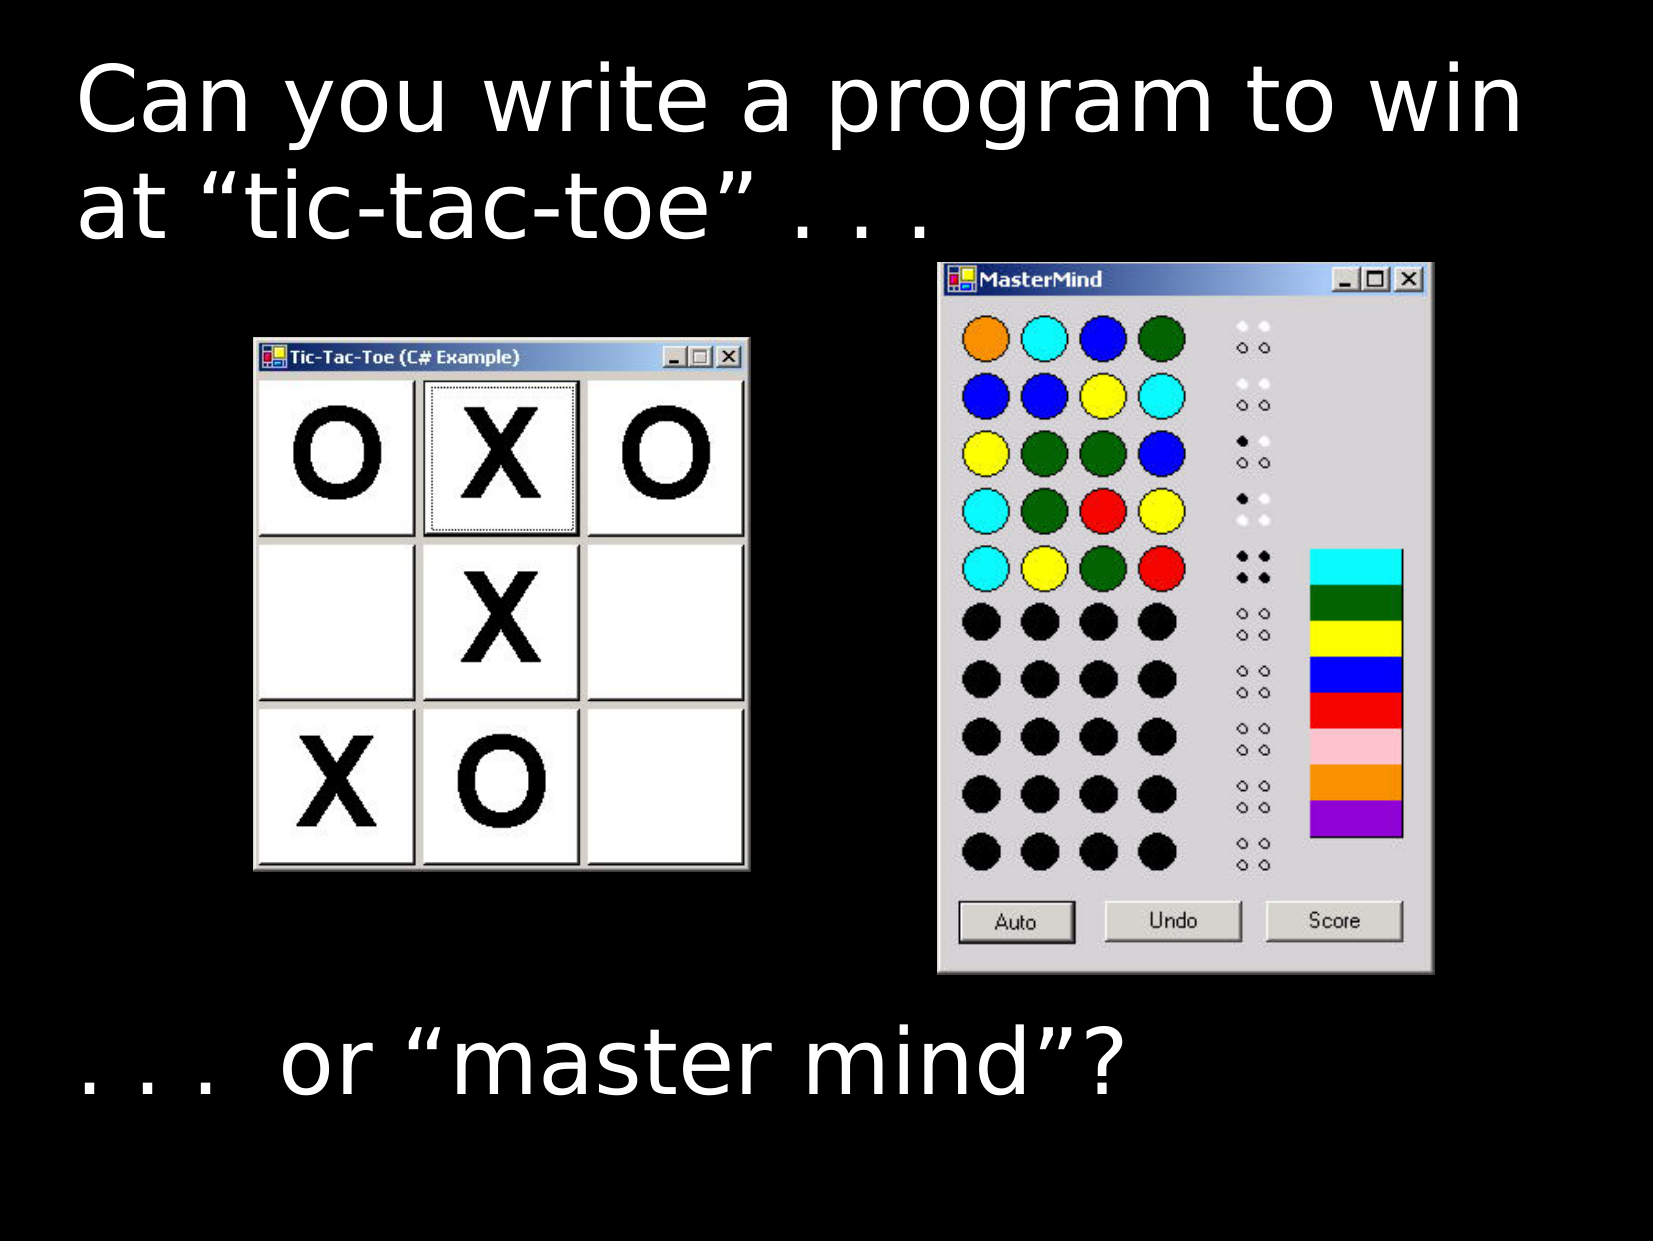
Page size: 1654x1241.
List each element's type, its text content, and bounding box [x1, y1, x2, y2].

picture [937, 262, 1435, 976]
picture [253, 337, 751, 872]
title Can you write a program to win at “tic-tac-toe” . . . . . . or “master mind”? [75, 46, 1563, 1117]
